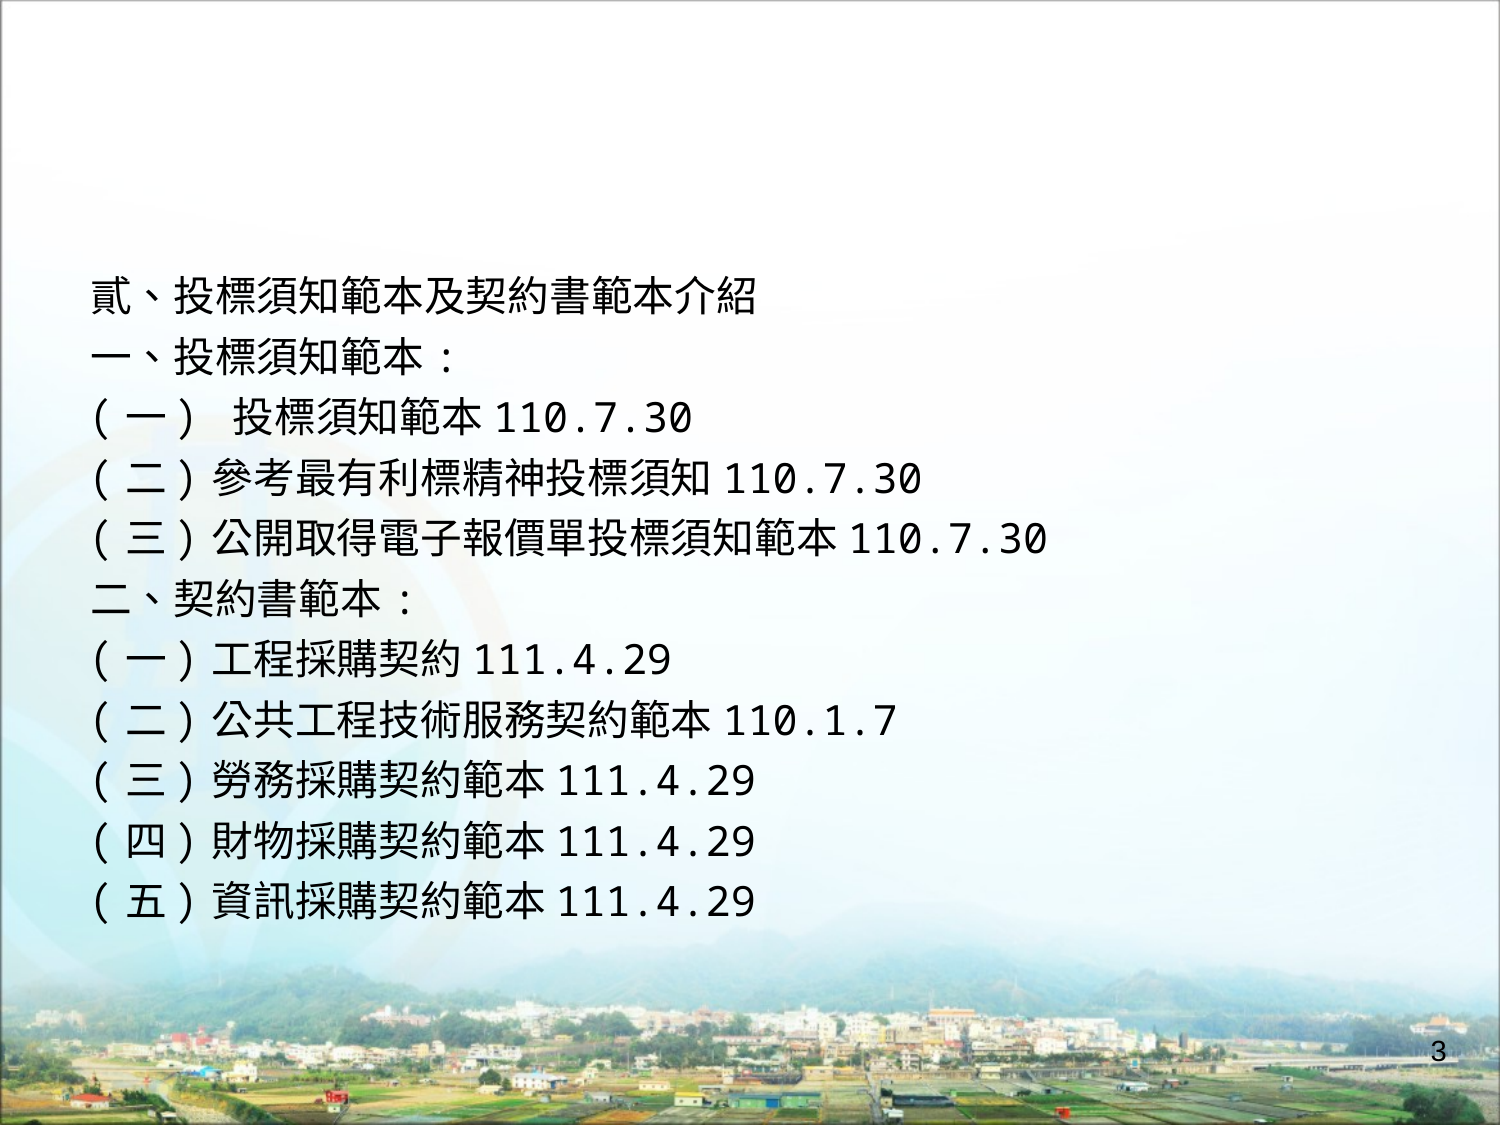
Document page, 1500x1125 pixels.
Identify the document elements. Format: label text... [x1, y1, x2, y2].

list 貳、投標須知範本及契約書範本介紹 一、投標須知範本: (一) 投標須知範本110.7.30 (二)參考最有利標精神投標須知110.7.30 (三)公開取得電子報價單投標須知範本110.7.30 二、契約書範本: (一)工程採購契約111.4.29 (二)公共工程技術服務契約範本110.1.7 (三)勞務採購契約範本111.4.29 (四)財物採購契約範本111.4.29 (五)資訊採購契約範本111.4.29 [75, 262, 1426, 1005]
picture [0, 0, 1500, 1125]
text_box <編號> [1111, 1024, 1462, 1103]
